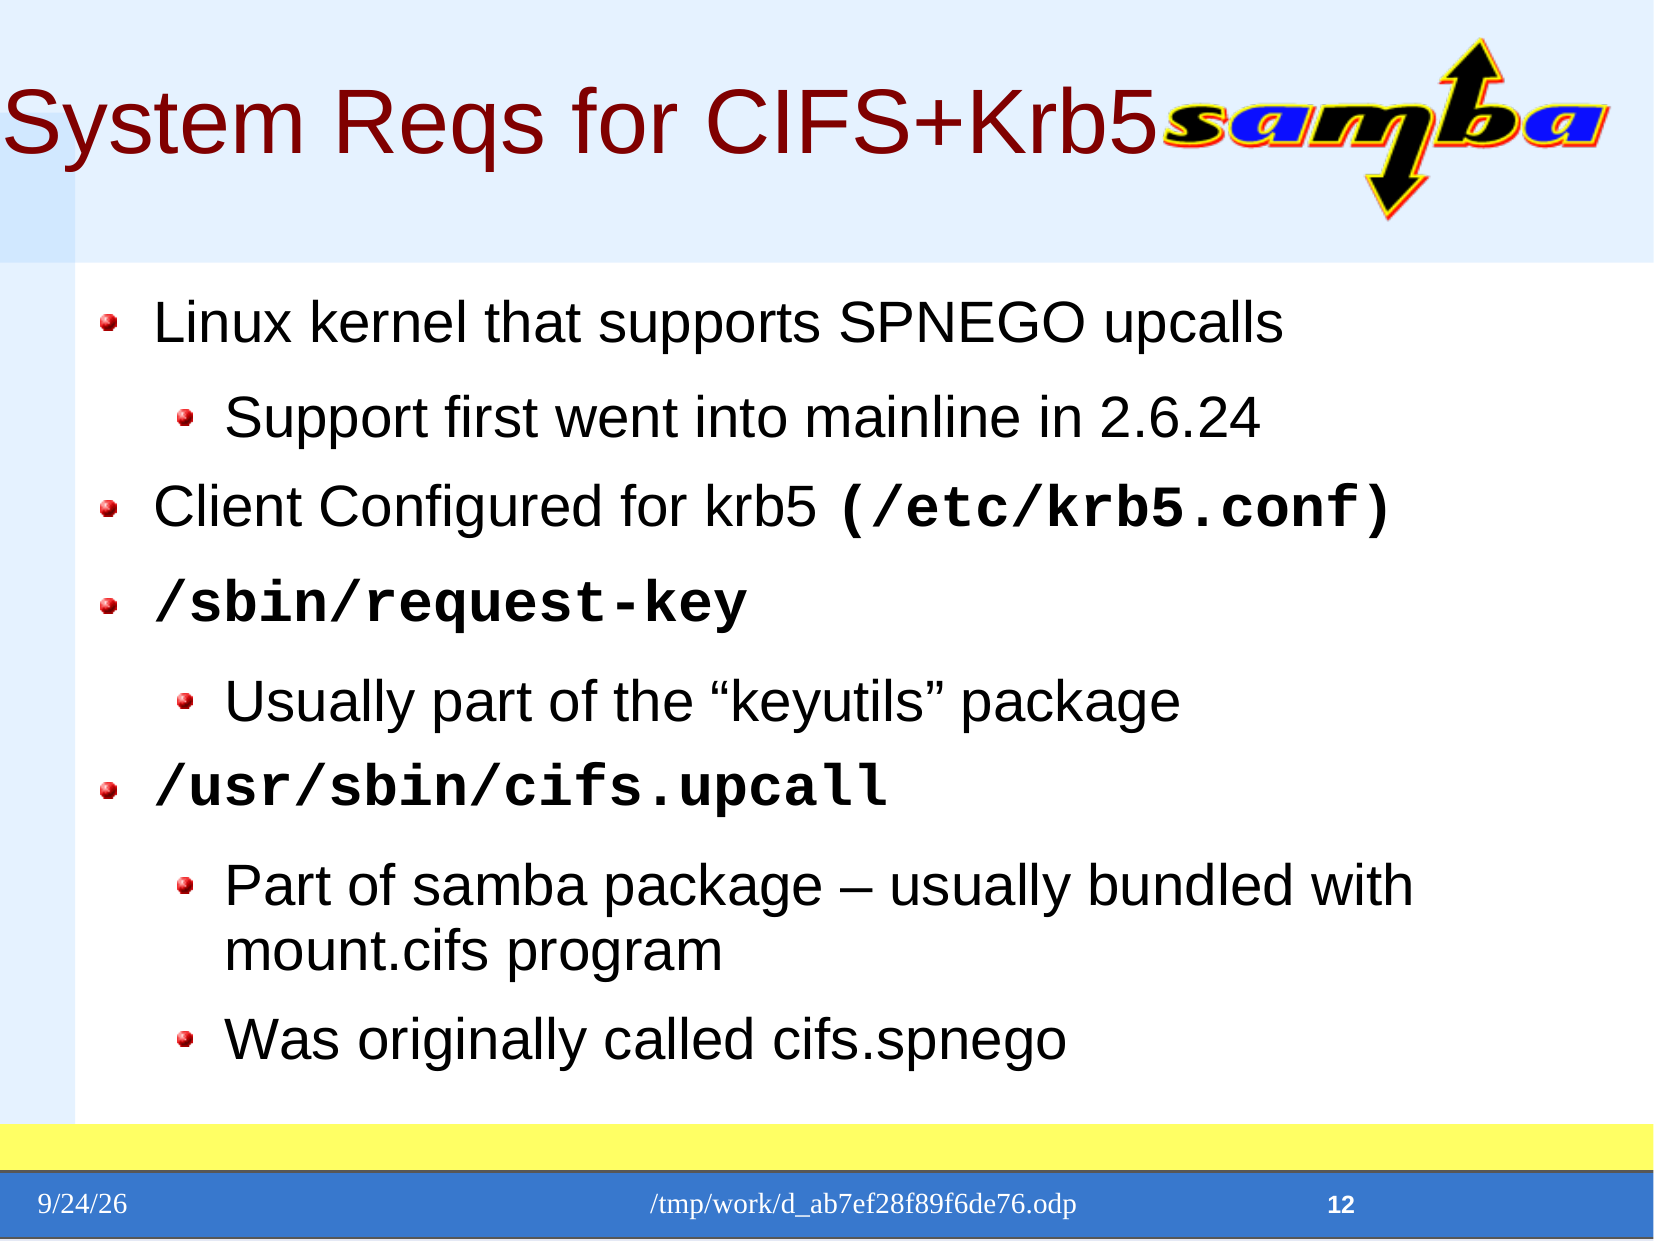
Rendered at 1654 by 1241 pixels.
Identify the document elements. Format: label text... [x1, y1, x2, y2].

title System Reqs for CIFS+Krb5 [0, 7, 1163, 238]
picture [1163, 37, 1613, 225]
picture [793, 1227, 799, 1238]
list Linux kernel that supports SPNEGO upcalls Support first went into mainline in 2.6.24 Client Configured for krb5 (/etc/krb5.conf) /sbin/request-key Usually part of the “keyutils” package /usr/sbin/cifs.upcall Part of samba package – usually bundled with mount.cifs program Was originally called cifs.spnego [82, 290, 1571, 1073]
picture [0, 1124, 1654, 1241]
